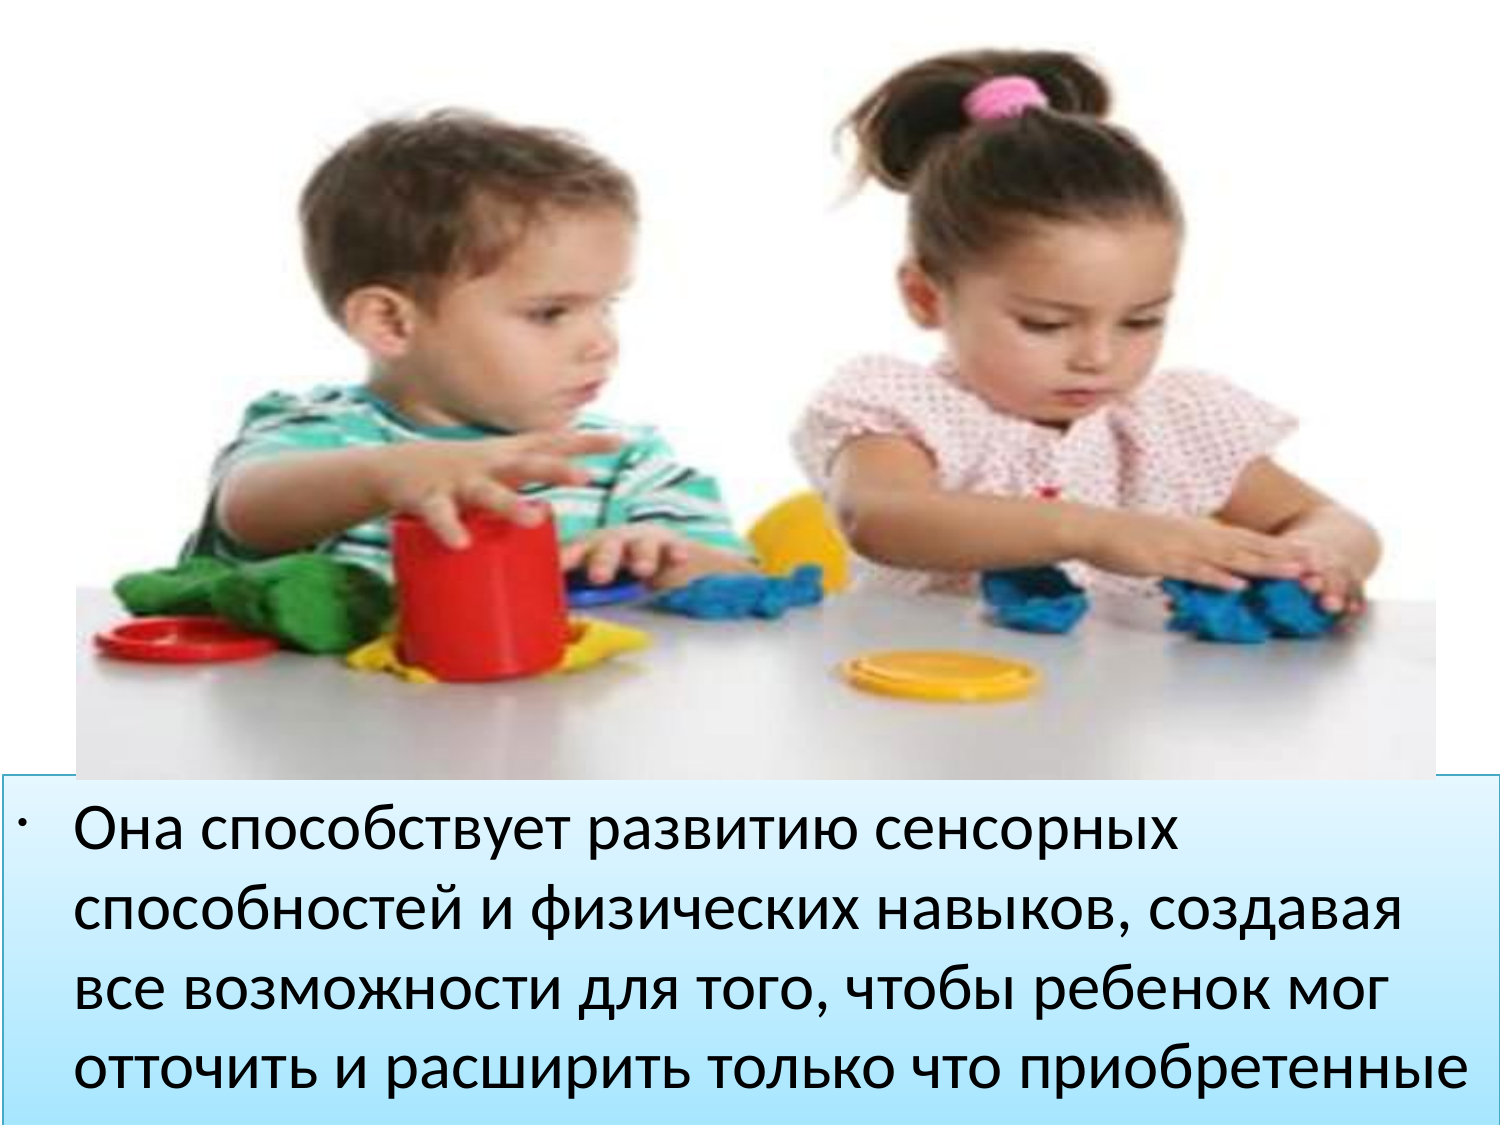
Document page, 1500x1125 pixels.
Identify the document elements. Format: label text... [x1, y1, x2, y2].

list Она способствует развитию сенсорных способностей и физических навыков, создавая все возможности для того, чтобы ребенок мог отточить и расширить только что приобретенные им интеллектуальные умения. [2, 775, 1500, 1125]
picture [76, 16, 1436, 780]
title [0, 0, 1500, 787]
